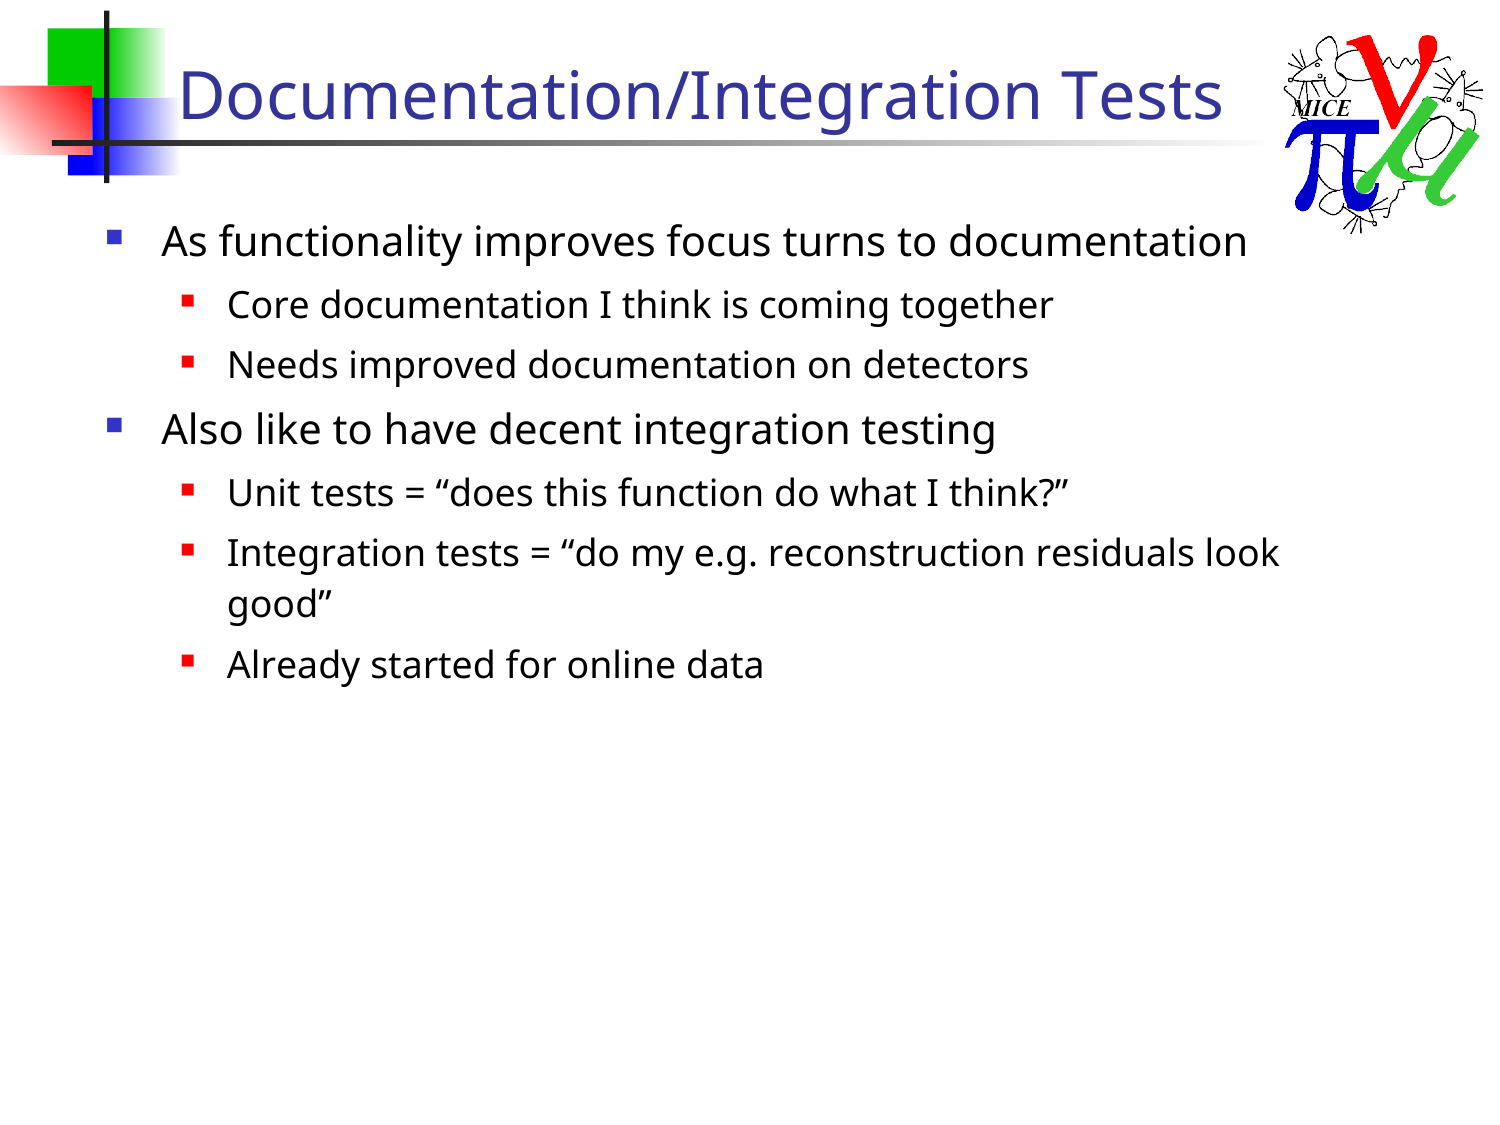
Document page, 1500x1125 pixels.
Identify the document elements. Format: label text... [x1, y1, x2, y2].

picture [1264, 5, 1500, 251]
title Documentation/Integration Tests [162, 0, 1441, 188]
list As functionality improves focus turns to documentation Core documentation I think is coming together Needs improved documentation on detectors Also like to have decent integration testing Unit tests = “does this function do what I think?” Integration tests = “do my e.g. reconstruction residuals look good” Already started for online data [90, 204, 1366, 636]
